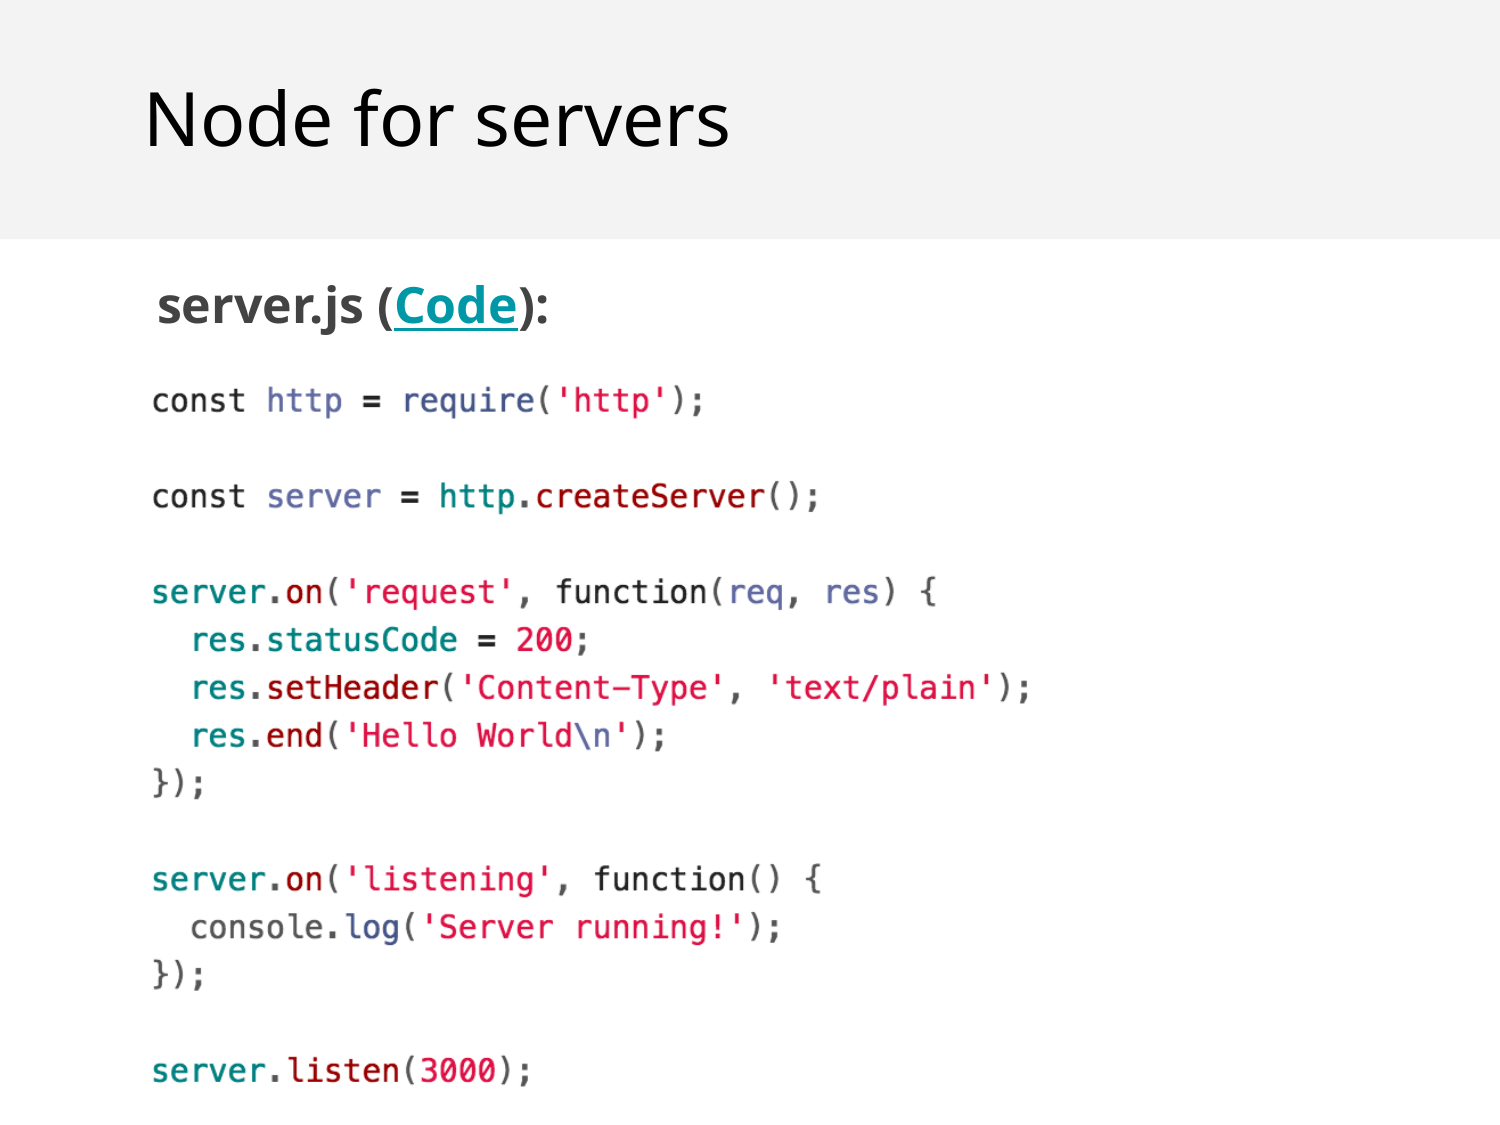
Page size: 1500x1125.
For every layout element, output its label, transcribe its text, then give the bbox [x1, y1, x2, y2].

title Node for servers [128, 56, 1372, 183]
picture [128, 373, 1060, 1123]
list server.js (Code): [142, 248, 708, 374]
